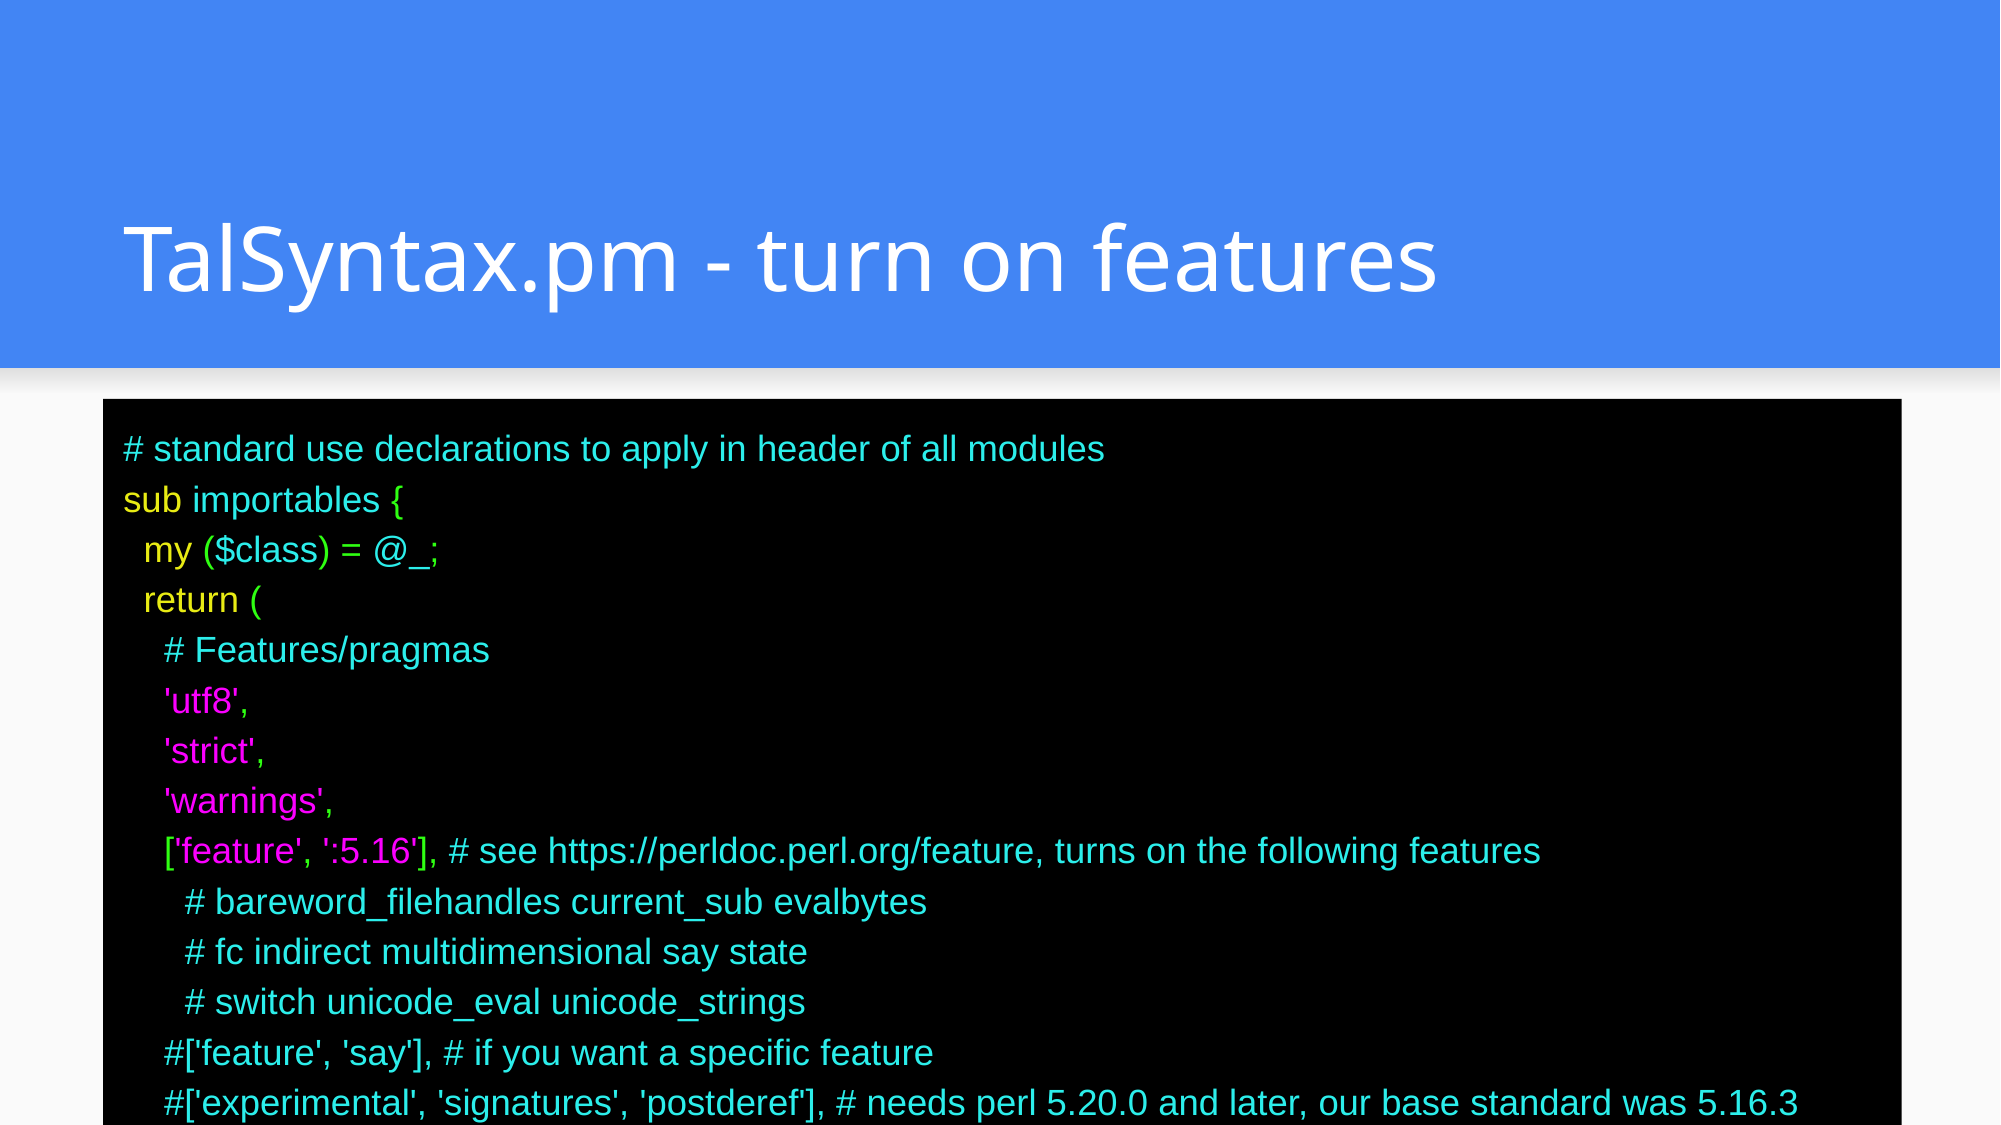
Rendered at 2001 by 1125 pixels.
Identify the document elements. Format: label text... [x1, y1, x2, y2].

list # standard use declarations to apply in header of all modules sub importables { my ($class) = @_; return ( # Features/pragmas 'utf8', 'strict', 'warnings', ['feature', ':5.16'], # see https://perldoc.perl.org/feature, turns on the following features # bareword_filehandles current_sub evalbytes # fc indirect multidimensional say state # switch unicode_eval unicode_strings #['feature', 'say'], # if you want a specific feature #['experimental', 'signatures', 'postderef'], # needs perl 5.20.0 and later, our base standard was 5.16.3 [103, 398, 1902, 1125]
title TalSyntax.pm - turn on features [103, 161, 1902, 330]
